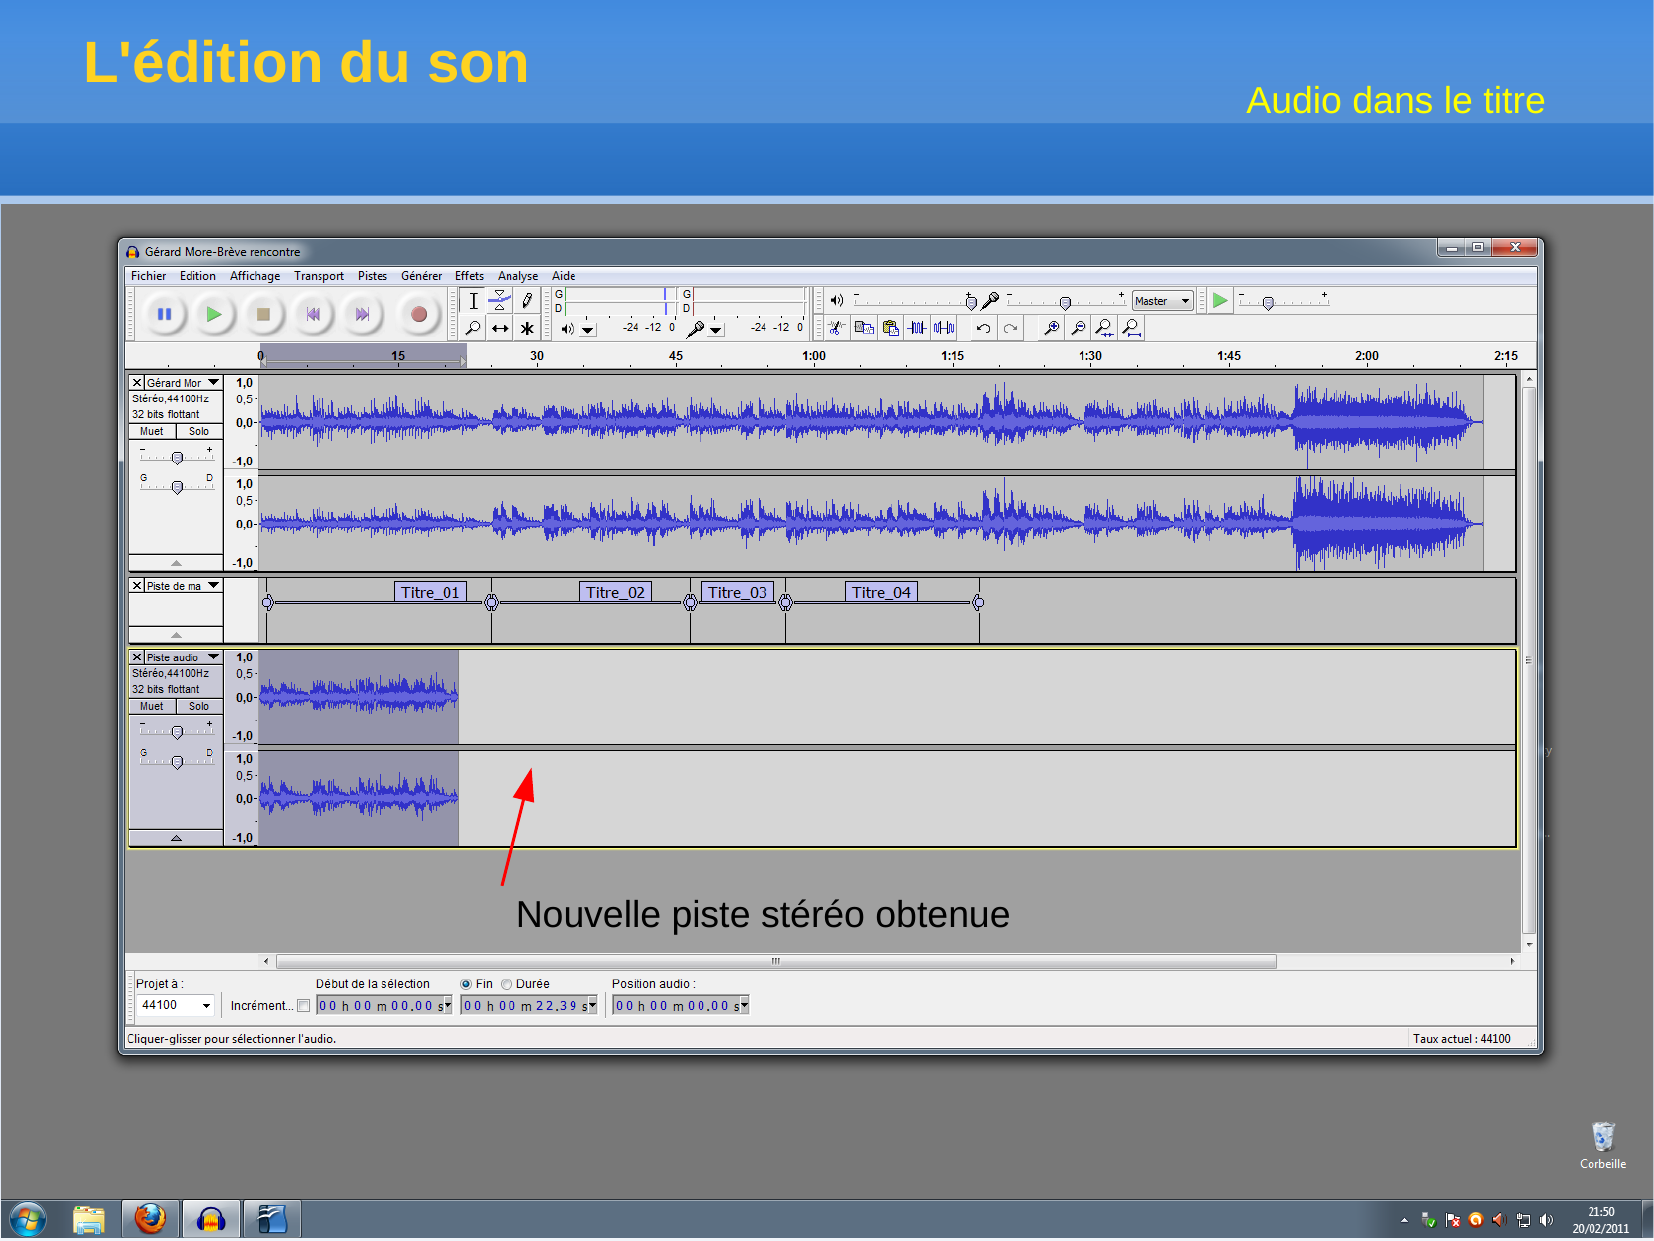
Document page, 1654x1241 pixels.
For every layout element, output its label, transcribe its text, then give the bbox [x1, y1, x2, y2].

title L'édition du son [6, 17, 609, 107]
text_box Audio dans le titre [1210, 29, 1654, 129]
text_box Nouvelle piste stéréo obtenue [501, 885, 1026, 943]
title [0, 206, 1654, 1241]
picture [0, 0, 1654, 1238]
